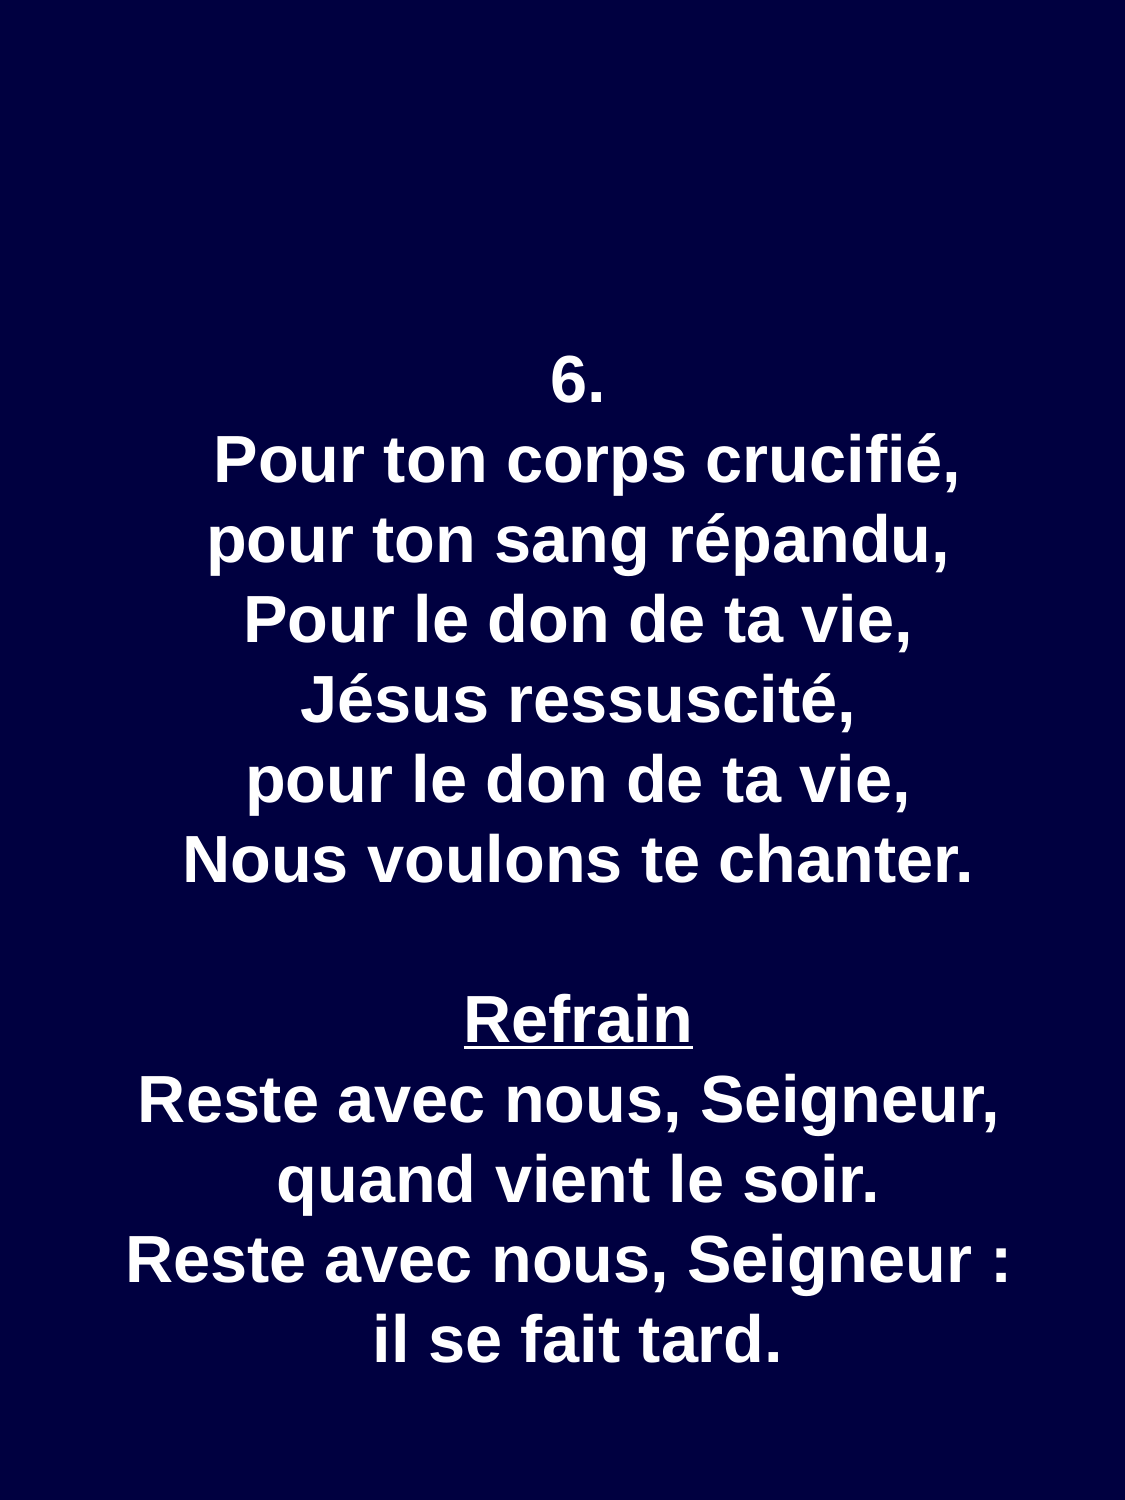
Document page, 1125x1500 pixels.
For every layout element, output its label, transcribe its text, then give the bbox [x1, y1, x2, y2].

text_box 6. Pour ton corps crucifié, pour ton sang répandu, Pour le don de ta vie, Jésus ressuscité, pour le don de ta vie, Nous voulons te chanter. Refrain Reste avec nous, Seigneur, quand vient le soir. Reste avec nous, Seigneur : il se fait tard. [0, 283, 1125, 1258]
